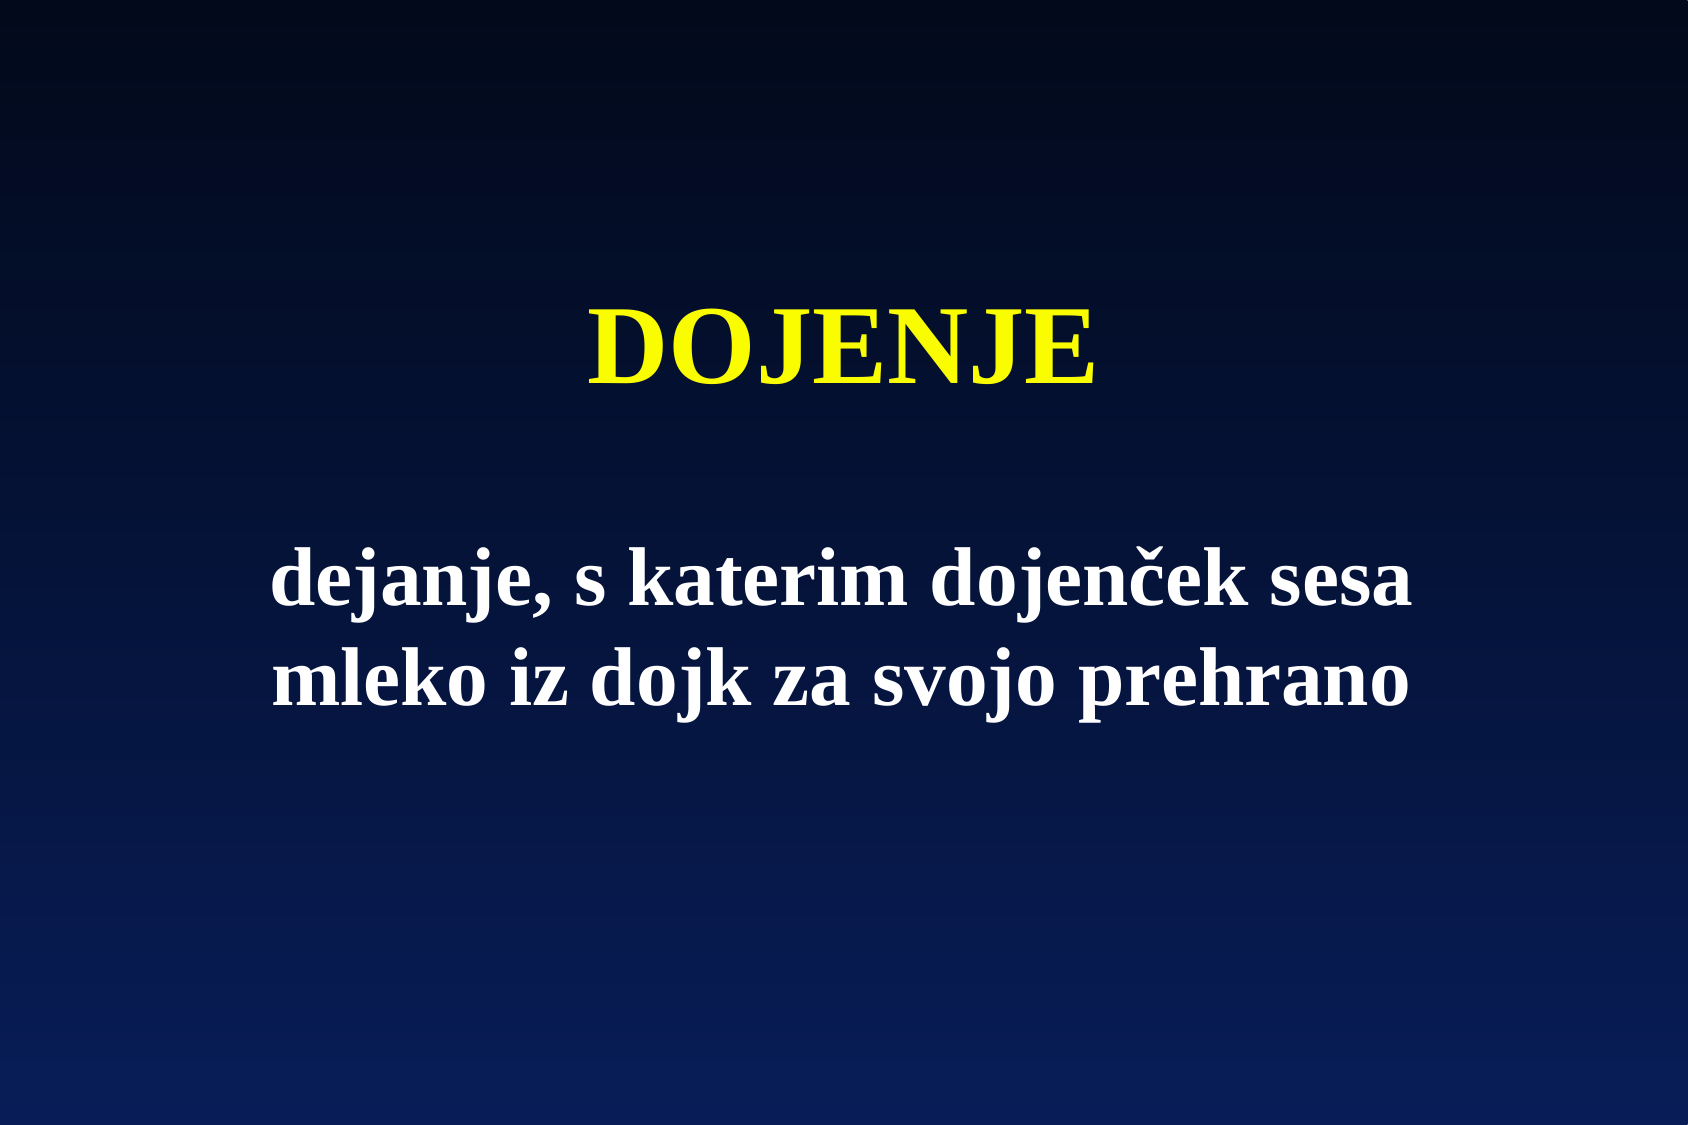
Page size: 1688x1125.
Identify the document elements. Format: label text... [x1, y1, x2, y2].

title DOJENJE [0, 220, 1688, 458]
list dejanje, s katerim dojenček sesa mleko iz dojk za svojo prehrano [134, 515, 1493, 988]
